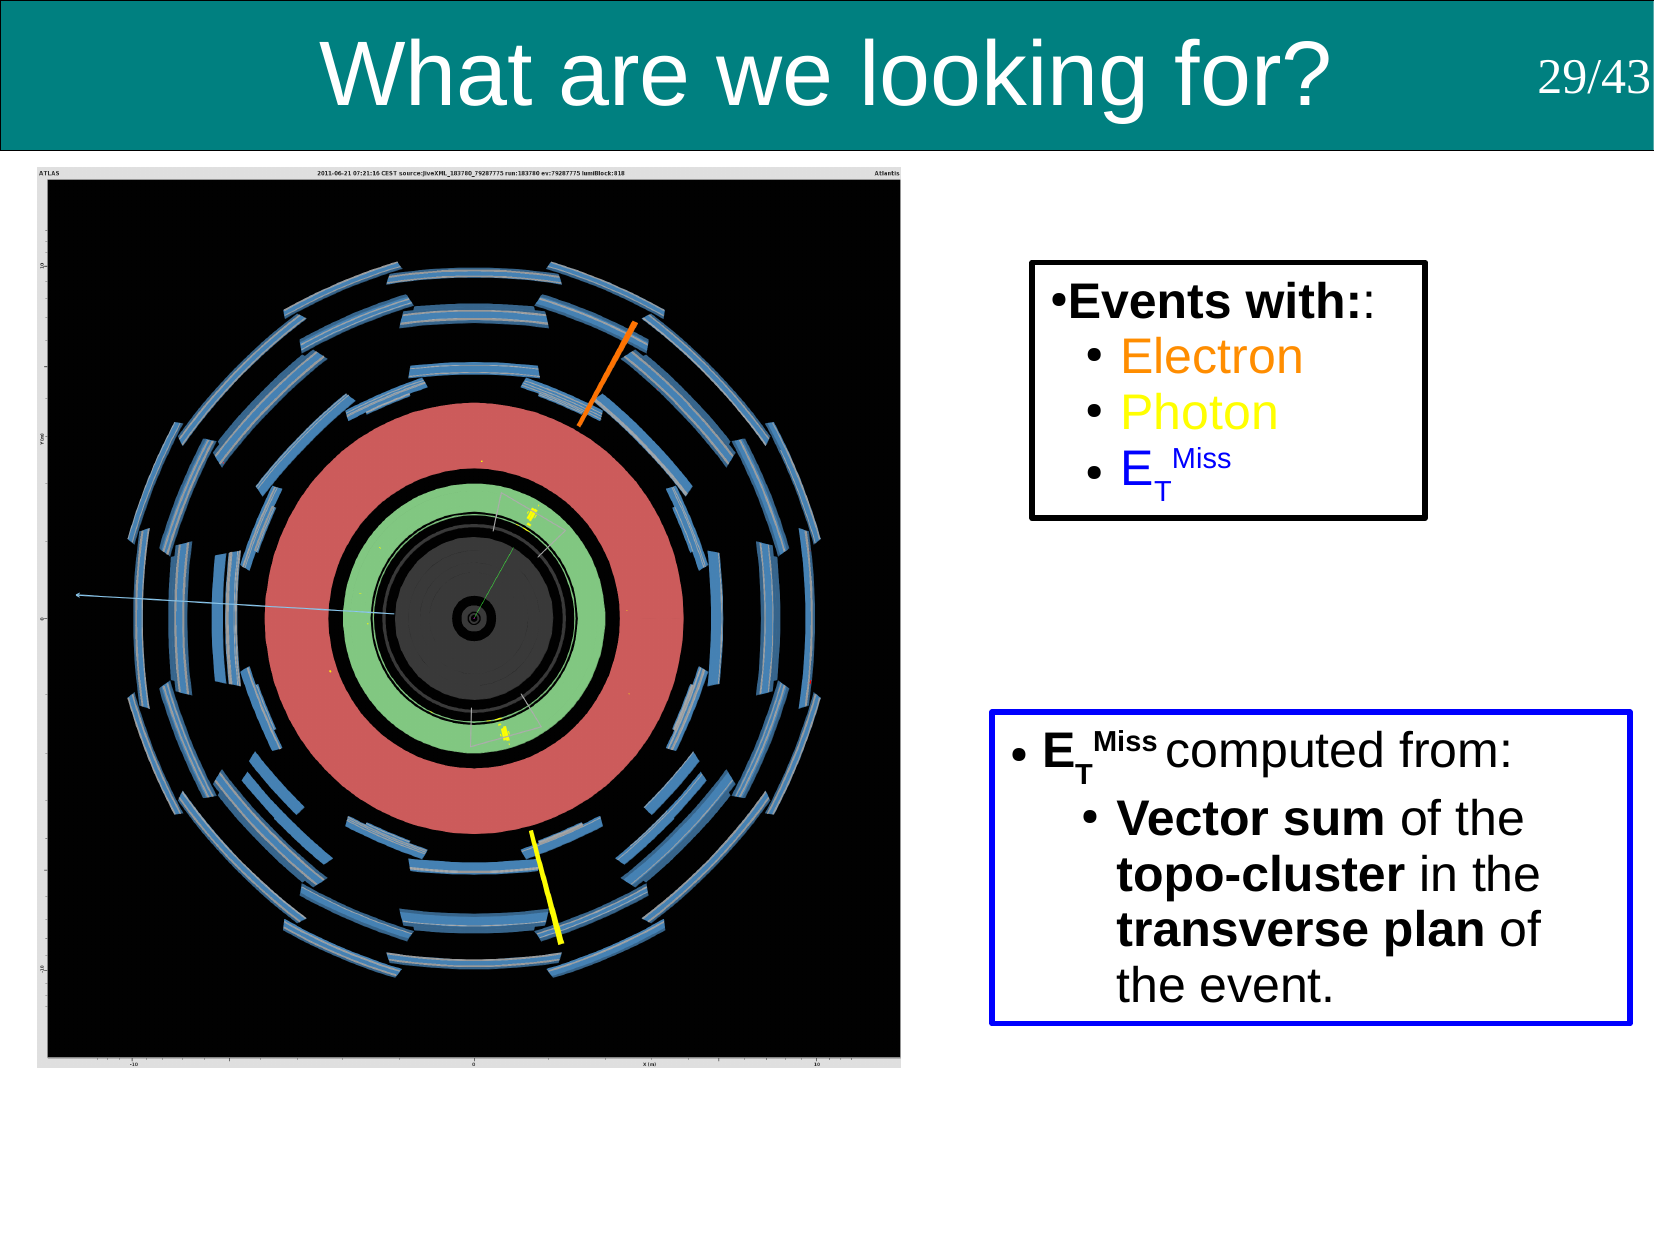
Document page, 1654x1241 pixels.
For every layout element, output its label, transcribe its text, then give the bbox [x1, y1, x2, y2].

title What are we looking for? [82, 22, 1571, 126]
text_box ETMiss computed from: Vector sum of the topo-cluster in the transverse plan of the event. [992, 712, 1630, 1024]
text_box Events with:: Electron Photon ETMiss [1032, 262, 1426, 519]
picture [37, 167, 901, 1068]
